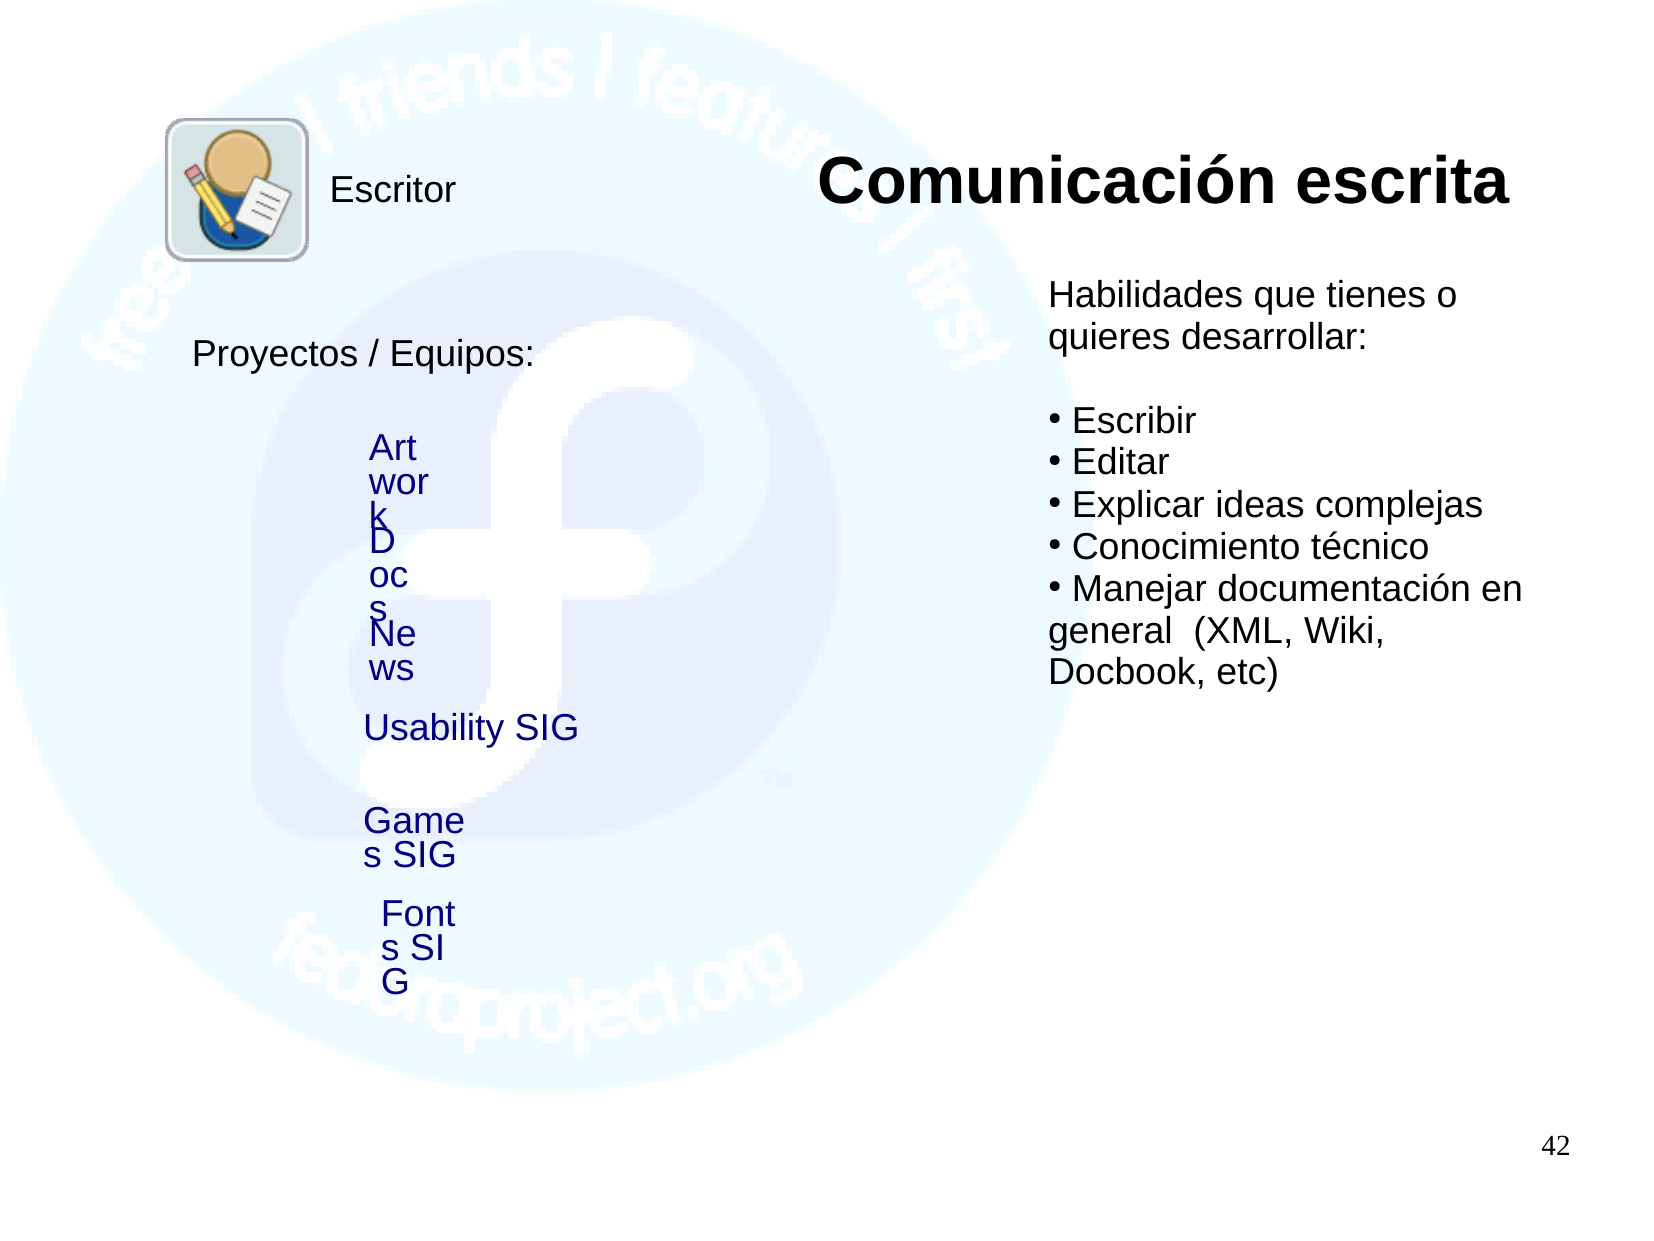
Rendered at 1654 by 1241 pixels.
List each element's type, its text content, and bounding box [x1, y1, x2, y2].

text_box Fonts SIG [366, 884, 490, 942]
text_box Escritor [314, 160, 473, 218]
text_box Comunicación escrita [803, 135, 1630, 226]
text_box Docs [354, 512, 432, 570]
text_box Proyectos / Equipos: [177, 324, 650, 382]
picture [0, 0, 1093, 1230]
text_box Usability SIG [348, 698, 739, 756]
text_box Games SIG [348, 791, 486, 849]
text_box Artwork [354, 419, 455, 477]
text_box News [354, 605, 436, 663]
text_box Habilidades que tienes o quieres desarrollar: Escribir Editar Explicar ideas complejas Conocimiento técnico Manejar documentación en general (XML, Wiki, Docbook, etc) [1033, 265, 1565, 1123]
